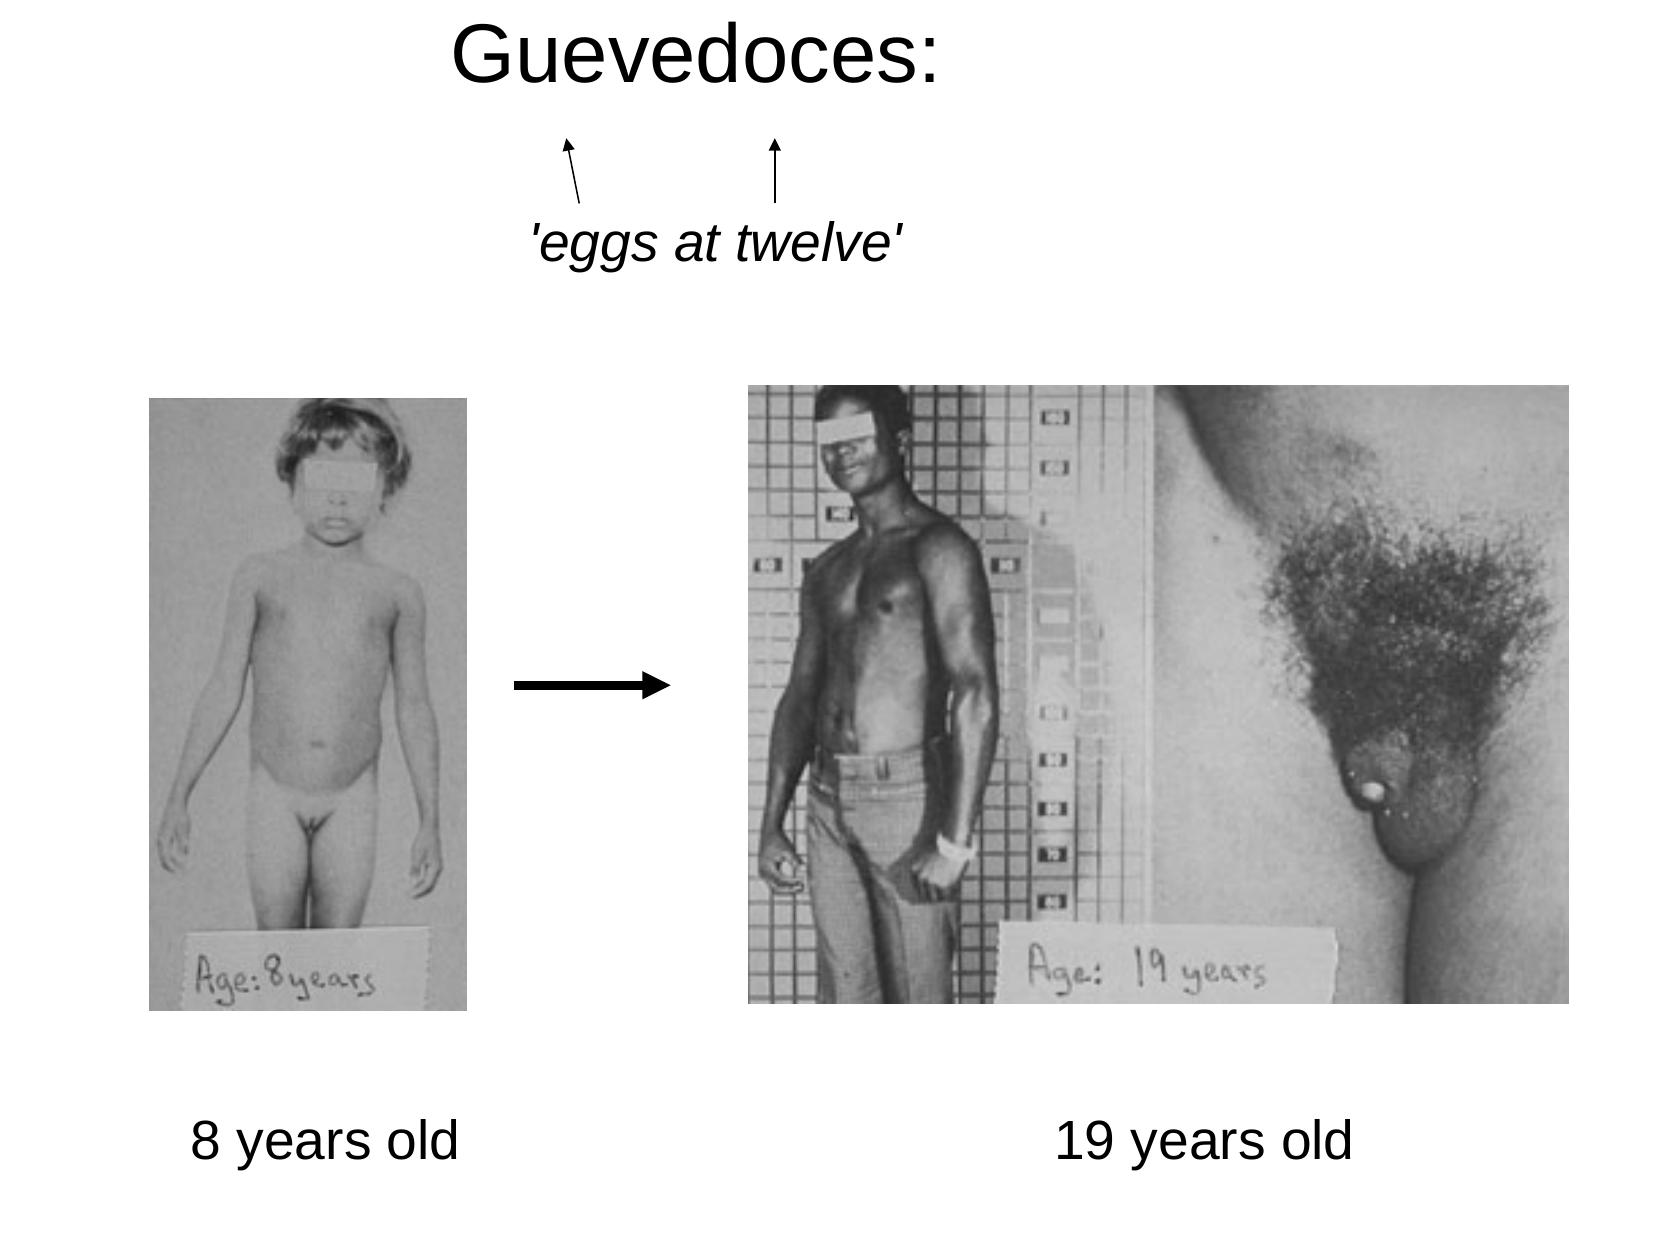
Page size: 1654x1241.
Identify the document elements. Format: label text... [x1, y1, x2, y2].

text_box 8 years old 19 years old [175, 1101, 1569, 1179]
text_box Guevedoces: [436, 0, 1127, 109]
picture [748, 385, 1569, 1004]
picture [149, 398, 467, 1011]
text_box 'eggs at twelve' [514, 203, 1400, 281]
